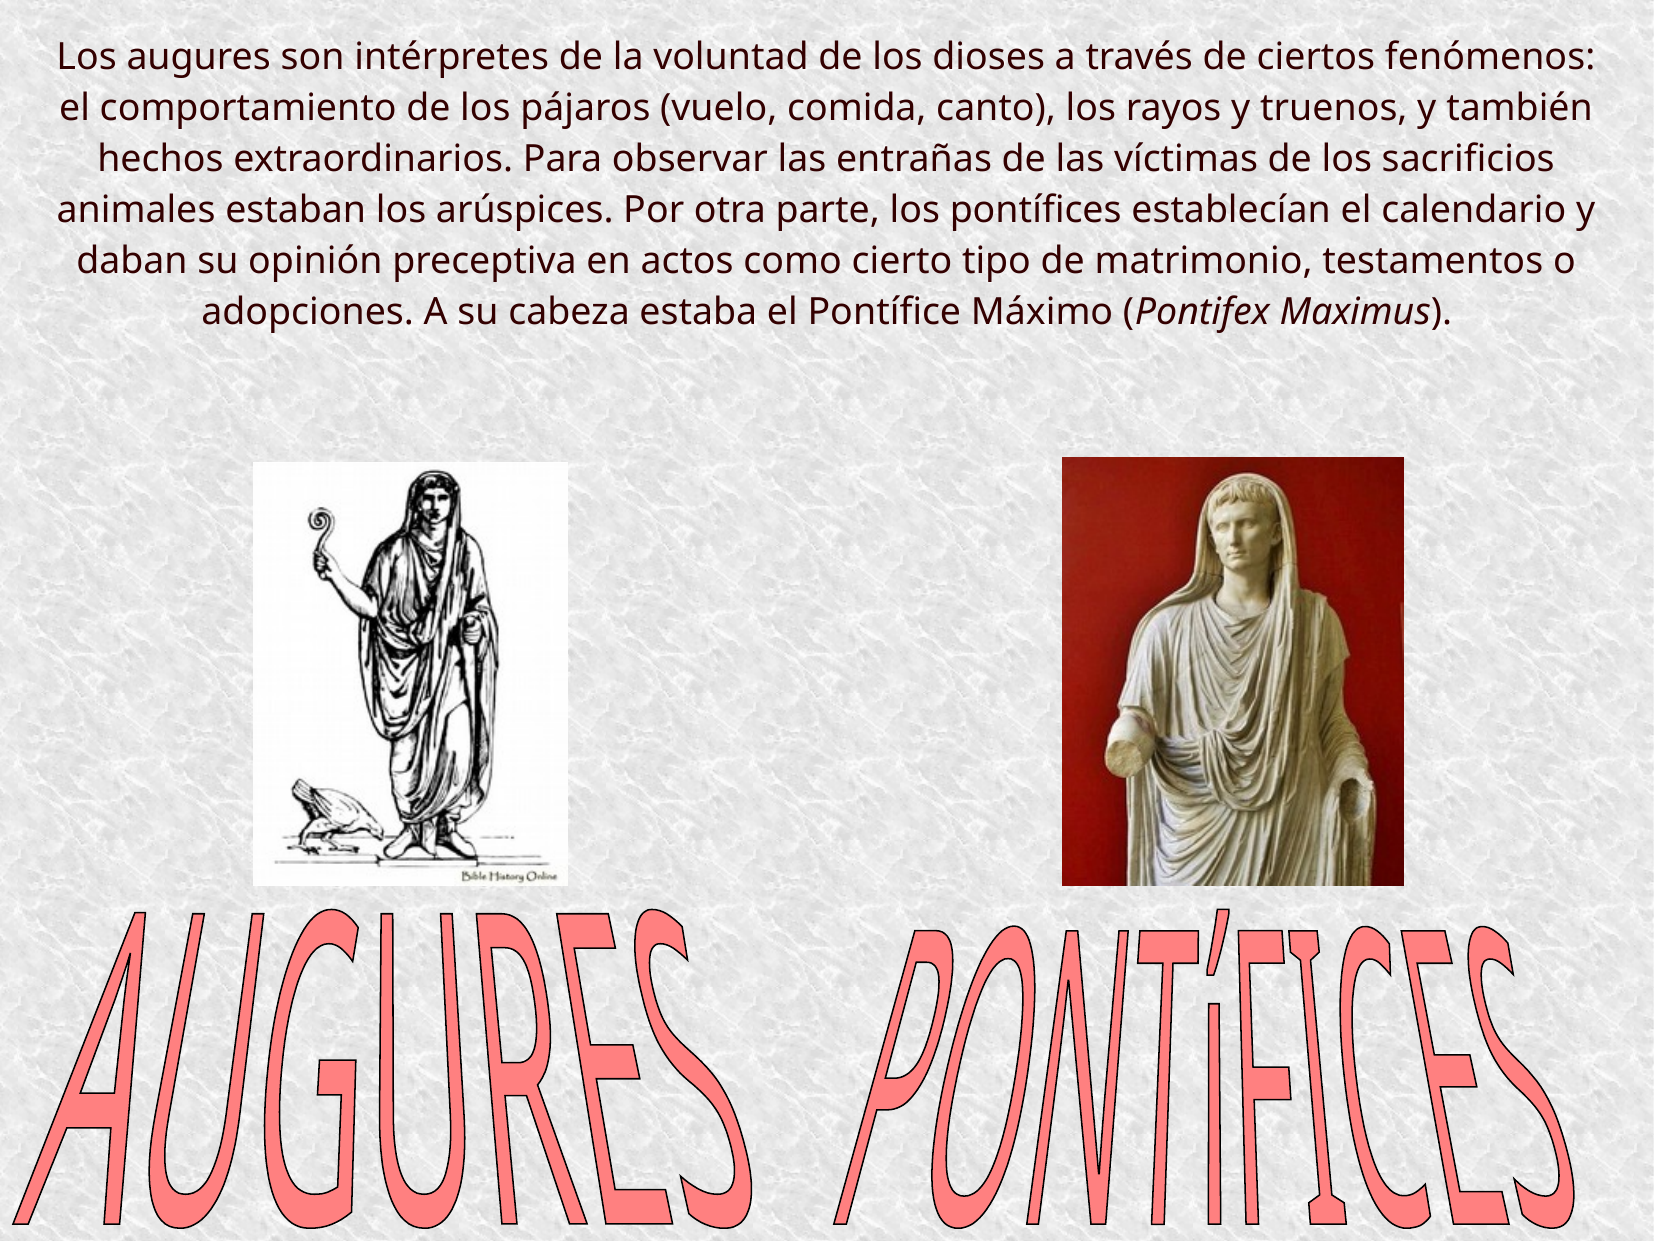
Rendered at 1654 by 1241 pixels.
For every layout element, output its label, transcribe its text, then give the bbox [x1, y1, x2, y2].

text_box AUGURES [12, 912, 146, 1225]
text_box AUGURES [149, 913, 264, 1229]
text_box AUGURES [379, 913, 465, 1229]
text_box AUGURES [556, 913, 673, 1224]
text_box AUGURES [476, 913, 588, 1224]
text_box PONTíFICES [1208, 1003, 1221, 1225]
text_box PONTíFICES [1340, 926, 1431, 1229]
text_box Los augures son intérpretes de la voluntad de los dioses a través de ciertos fenómenos: el comportamiento de los pájaros (vuelo, comida, canto), los rayos y truenos, y también hechos extraordinarios. Para observar las entrañas de las víctimas de los sacrificios animales estaban los arúspices. Por otra parte, los pontífices establecían el calendario y daban su opinión preceptiva en actos como cierto tipo de matrimonio, testamentos o adopciones. A su cabeza estaba el Pontífice Máximo (Pontifex Maximus). [35, 21, 1619, 510]
text_box PONTíFICES [931, 926, 1035, 1229]
text_box PONTíFICES [1468, 926, 1574, 1229]
text_box PONTíFICES [1238, 930, 1291, 1225]
text_box PONTíFICES [833, 930, 953, 1225]
text_box PONTíFICES [1288, 930, 1347, 1225]
picture [0, 0, 1654, 1241]
text_box AUGURES [264, 909, 359, 1229]
text_box PONTíFICES [1026, 930, 1129, 1225]
text_box AUGURES [634, 909, 752, 1229]
text_box PONTíFICES [1137, 930, 1199, 1225]
text_box PONTíFICES [1401, 930, 1510, 1225]
text_box PONTíFICES [1207, 909, 1229, 976]
